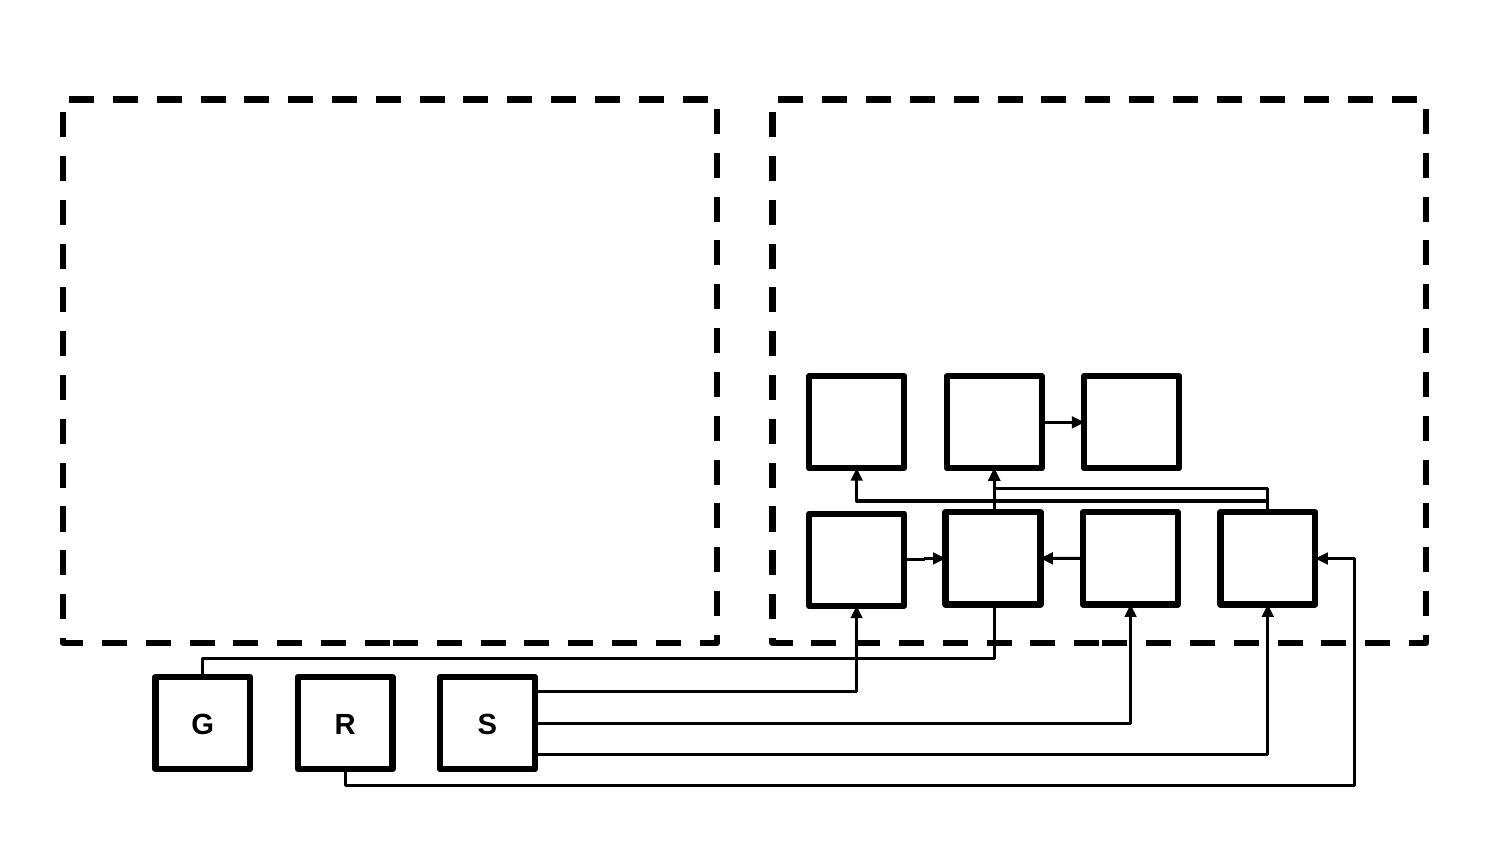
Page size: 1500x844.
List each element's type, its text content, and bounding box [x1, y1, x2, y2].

text_box [1084, 376, 1180, 469]
text_box [809, 376, 905, 469]
text_box R [297, 677, 393, 770]
text_box [1220, 512, 1316, 605]
text_box S [440, 677, 535, 770]
text_box [945, 512, 1041, 605]
text_box [809, 513, 905, 606]
text_box G [155, 677, 251, 770]
text_box [946, 376, 1042, 469]
text_box [1082, 512, 1178, 605]
